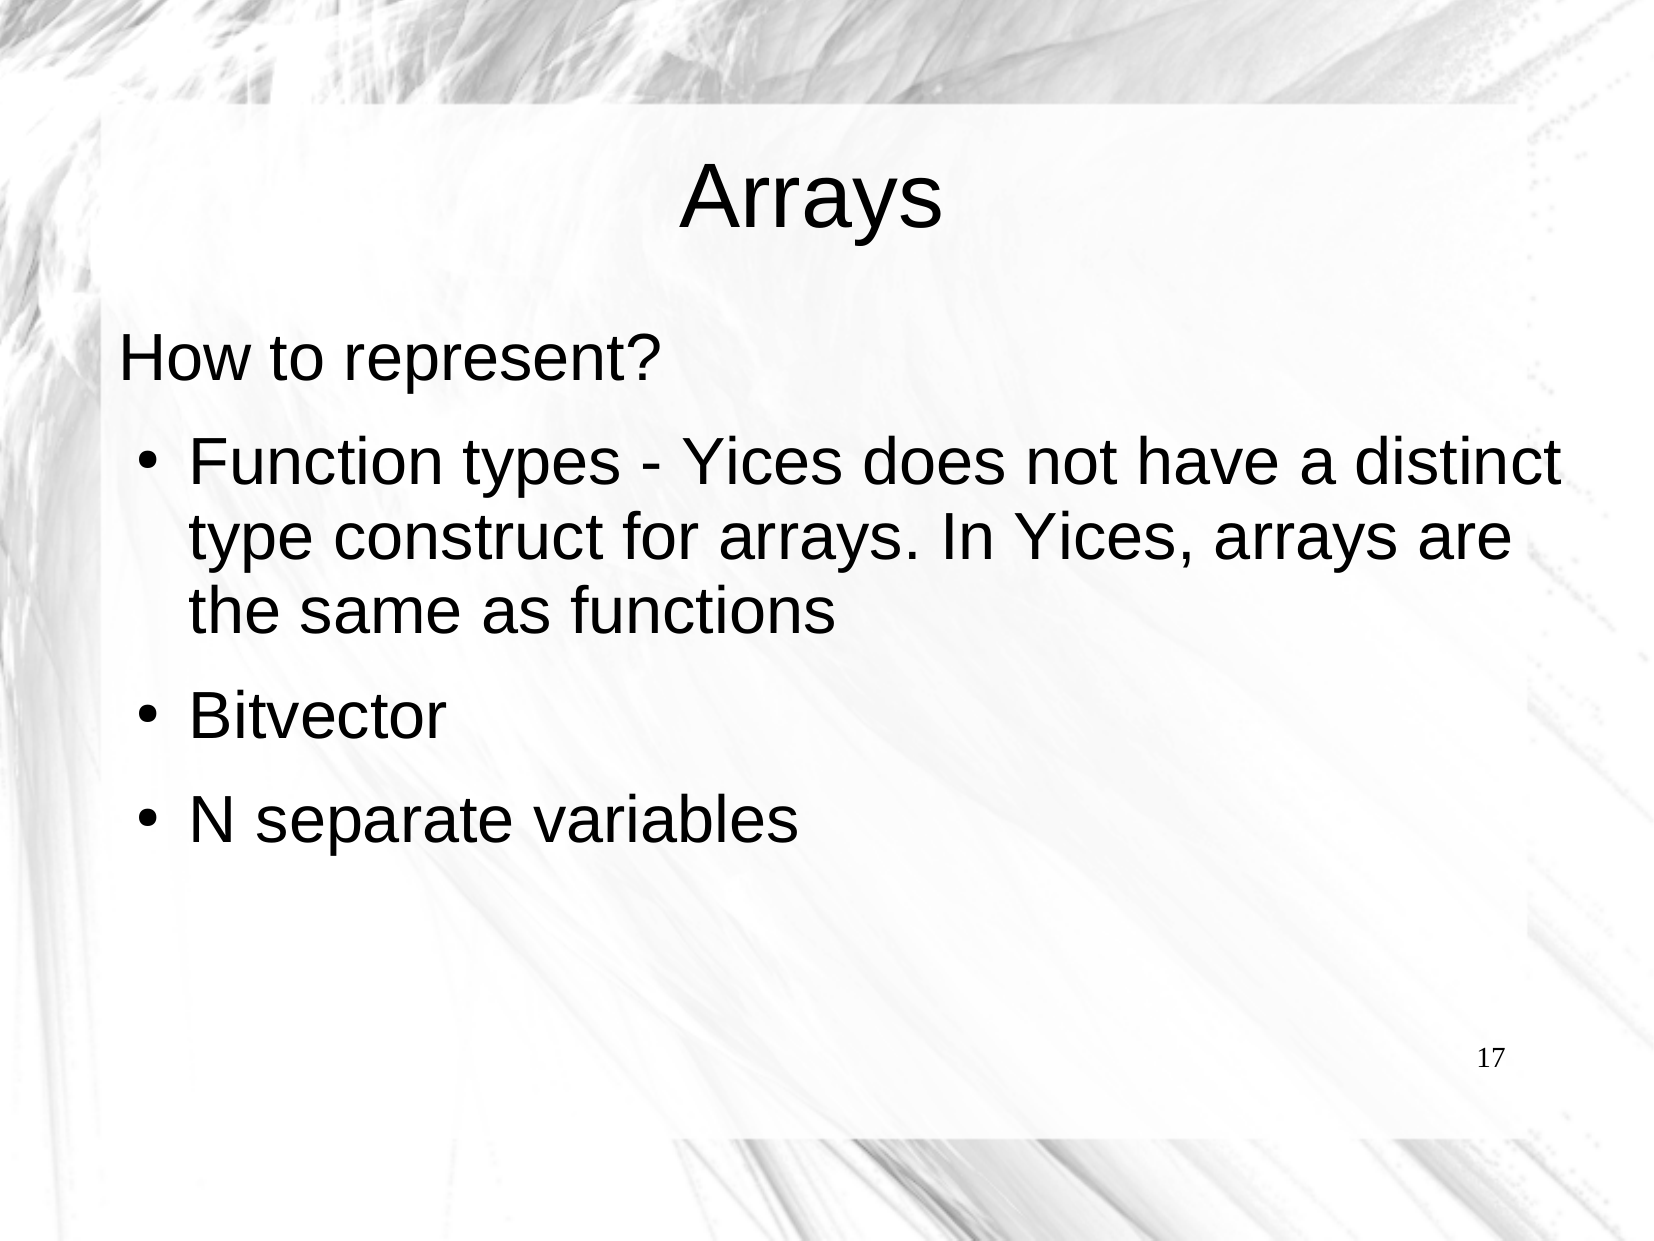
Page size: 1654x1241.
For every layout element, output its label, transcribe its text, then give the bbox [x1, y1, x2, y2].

list How to represent? Function types - Yices does not have a distinct type construct for arrays. In Yices, arrays are the same as functions Bitvector N separate variables [118, 319, 1571, 1039]
picture [0, 0, 1654, 1241]
title Arrays [118, 112, 1506, 281]
